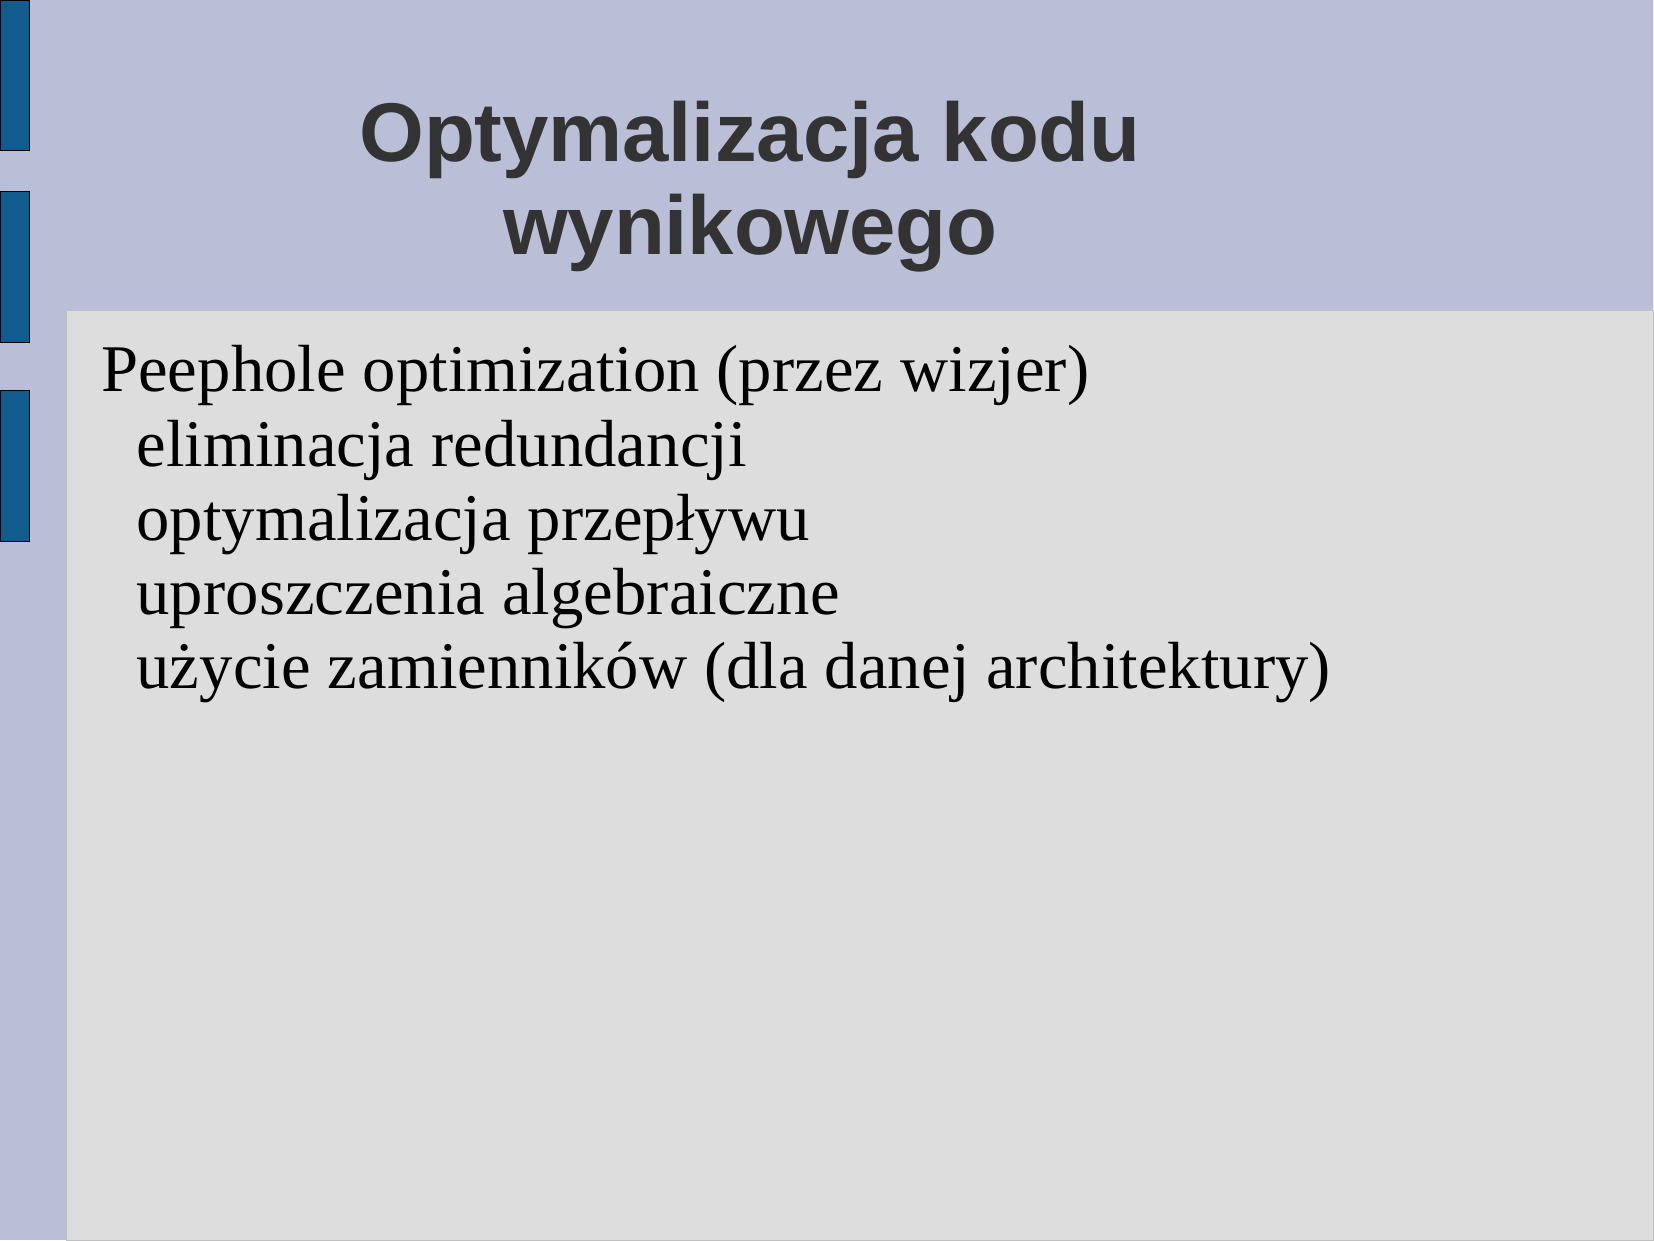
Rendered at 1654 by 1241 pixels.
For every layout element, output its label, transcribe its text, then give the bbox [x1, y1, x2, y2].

text_box Peephole optimization (przez wizjer) eliminacja redundancji optymalizacja przepływu uproszczenia algebraiczne użycie zamienników (dla danej architektury) [101, 332, 1625, 953]
title Optymalizacja kodu wynikowego [112, 78, 1388, 280]
